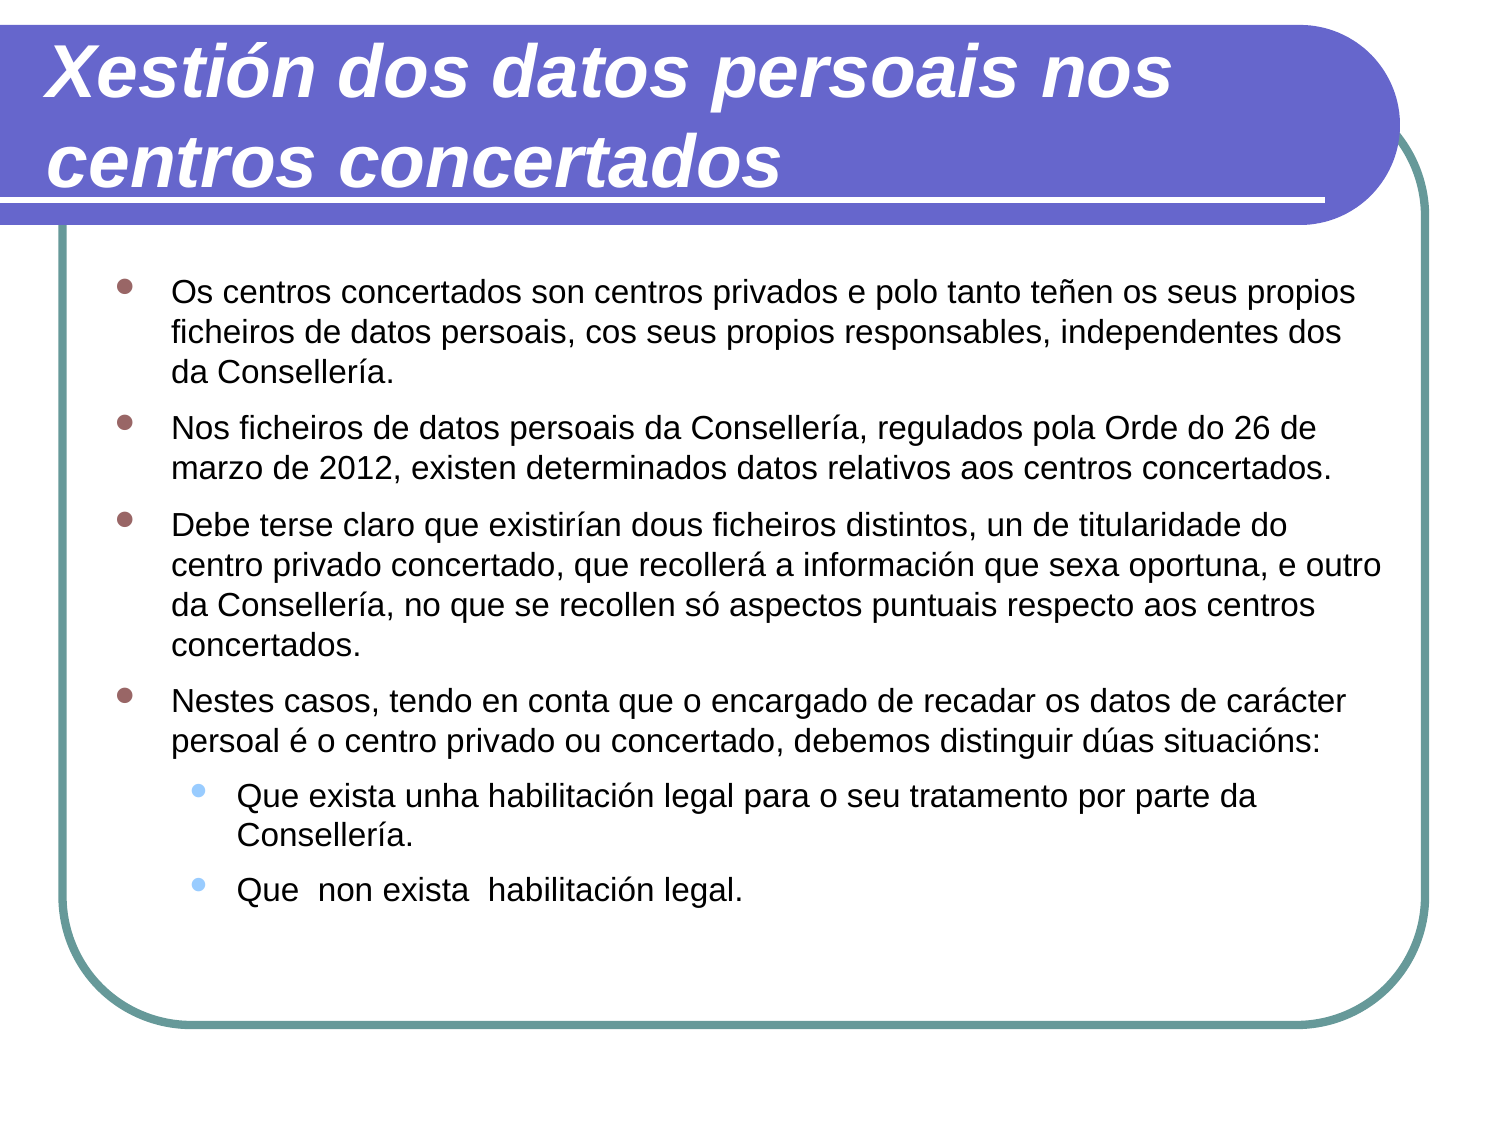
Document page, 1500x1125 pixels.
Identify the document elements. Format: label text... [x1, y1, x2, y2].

list Os centros concertados son centros privados e polo tanto teñen os seus propios ficheiros de datos persoais, cos seus propios responsables, independentes dos da Consellería. Nos ficheiros de datos persoais da Consellería, regulados pola Orde do 26 de marzo de 2012, existen determinados datos relativos aos centros concertados. Debe terse claro que existirían dous ficheiros distintos, un de titularidade do centro privado concertado, que recollerá a información que sexa oportuna, e outro da Consellería, no que se recollen só aspectos puntuais respecto aos centros concertados. Nestes casos, tendo en conta que o encargado de recadar os datos de carácter persoal é o centro privado ou concertado, debemos distinguir dúas situacións: Que exista unha habilitación legal para o seu tratamento por parte da Consellería. Que non exista habilitación legal. [99, 262, 1401, 988]
title Xestión dos datos persoais nos centros concertados [31, 0, 1347, 226]
